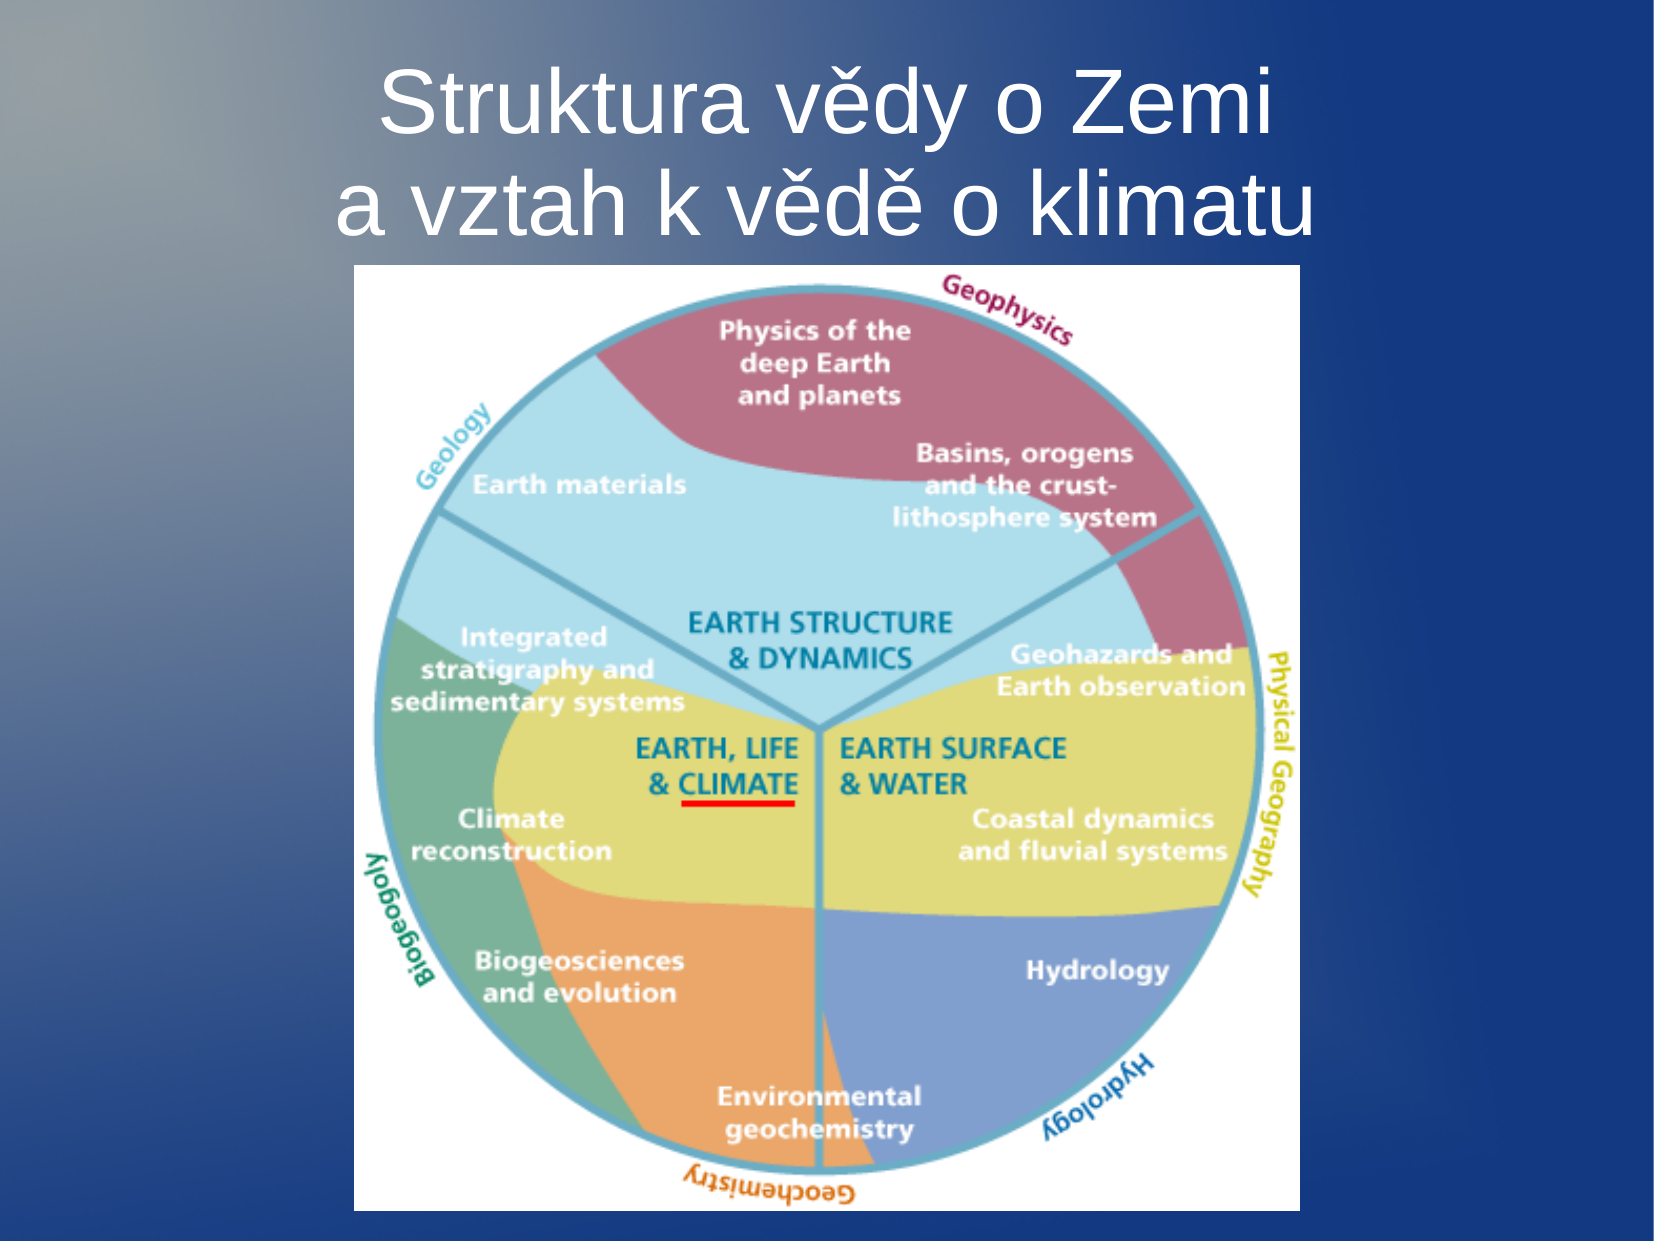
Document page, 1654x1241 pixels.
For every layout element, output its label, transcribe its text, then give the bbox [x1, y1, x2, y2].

picture [0, 0, 1654, 1241]
title Struktura vědy o Zemi a vztah k vědě o klimatu [82, 49, 1571, 257]
